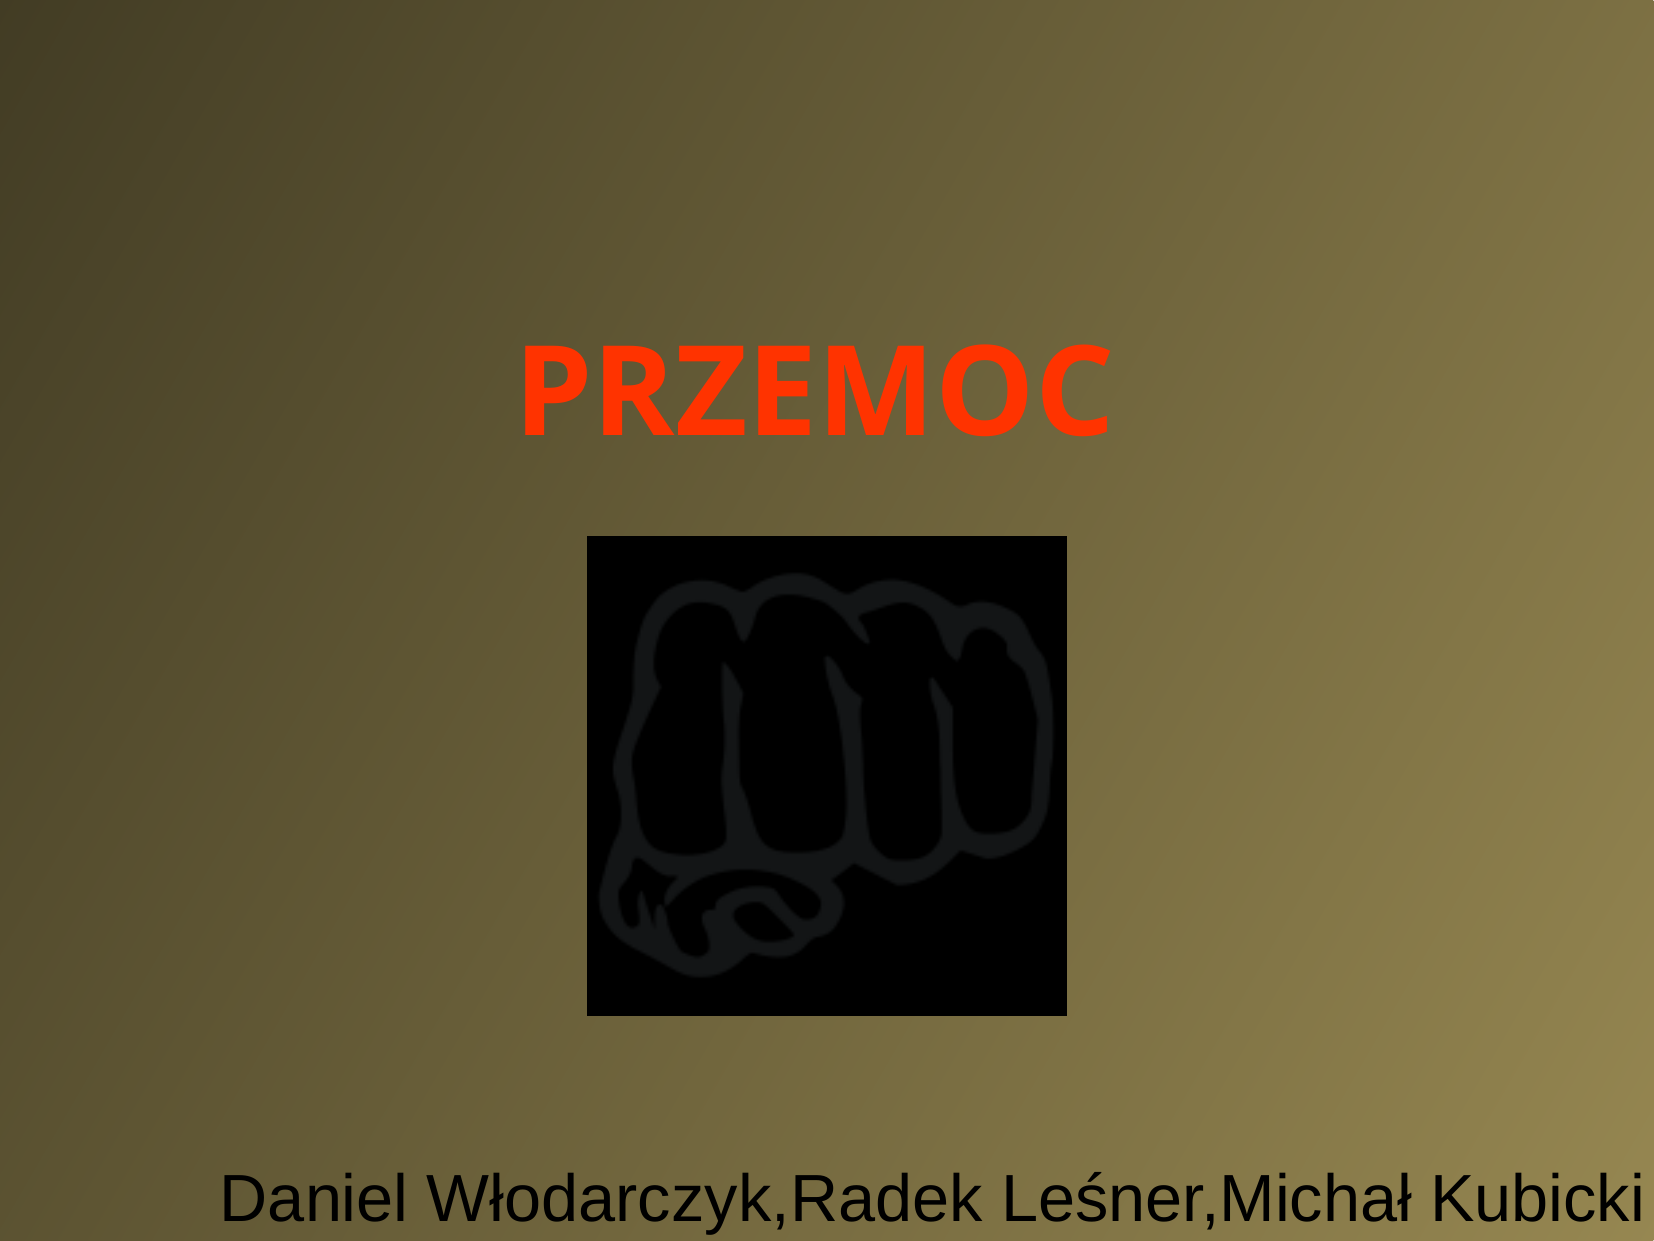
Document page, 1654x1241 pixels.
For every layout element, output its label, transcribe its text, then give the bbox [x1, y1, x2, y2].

subtitle Daniel Włodarczyk,Radek Leśner,Michał Kubicki [189, 838, 1654, 1241]
picture [587, 536, 1067, 1016]
title PRZEMOC [70, 283, 1559, 491]
